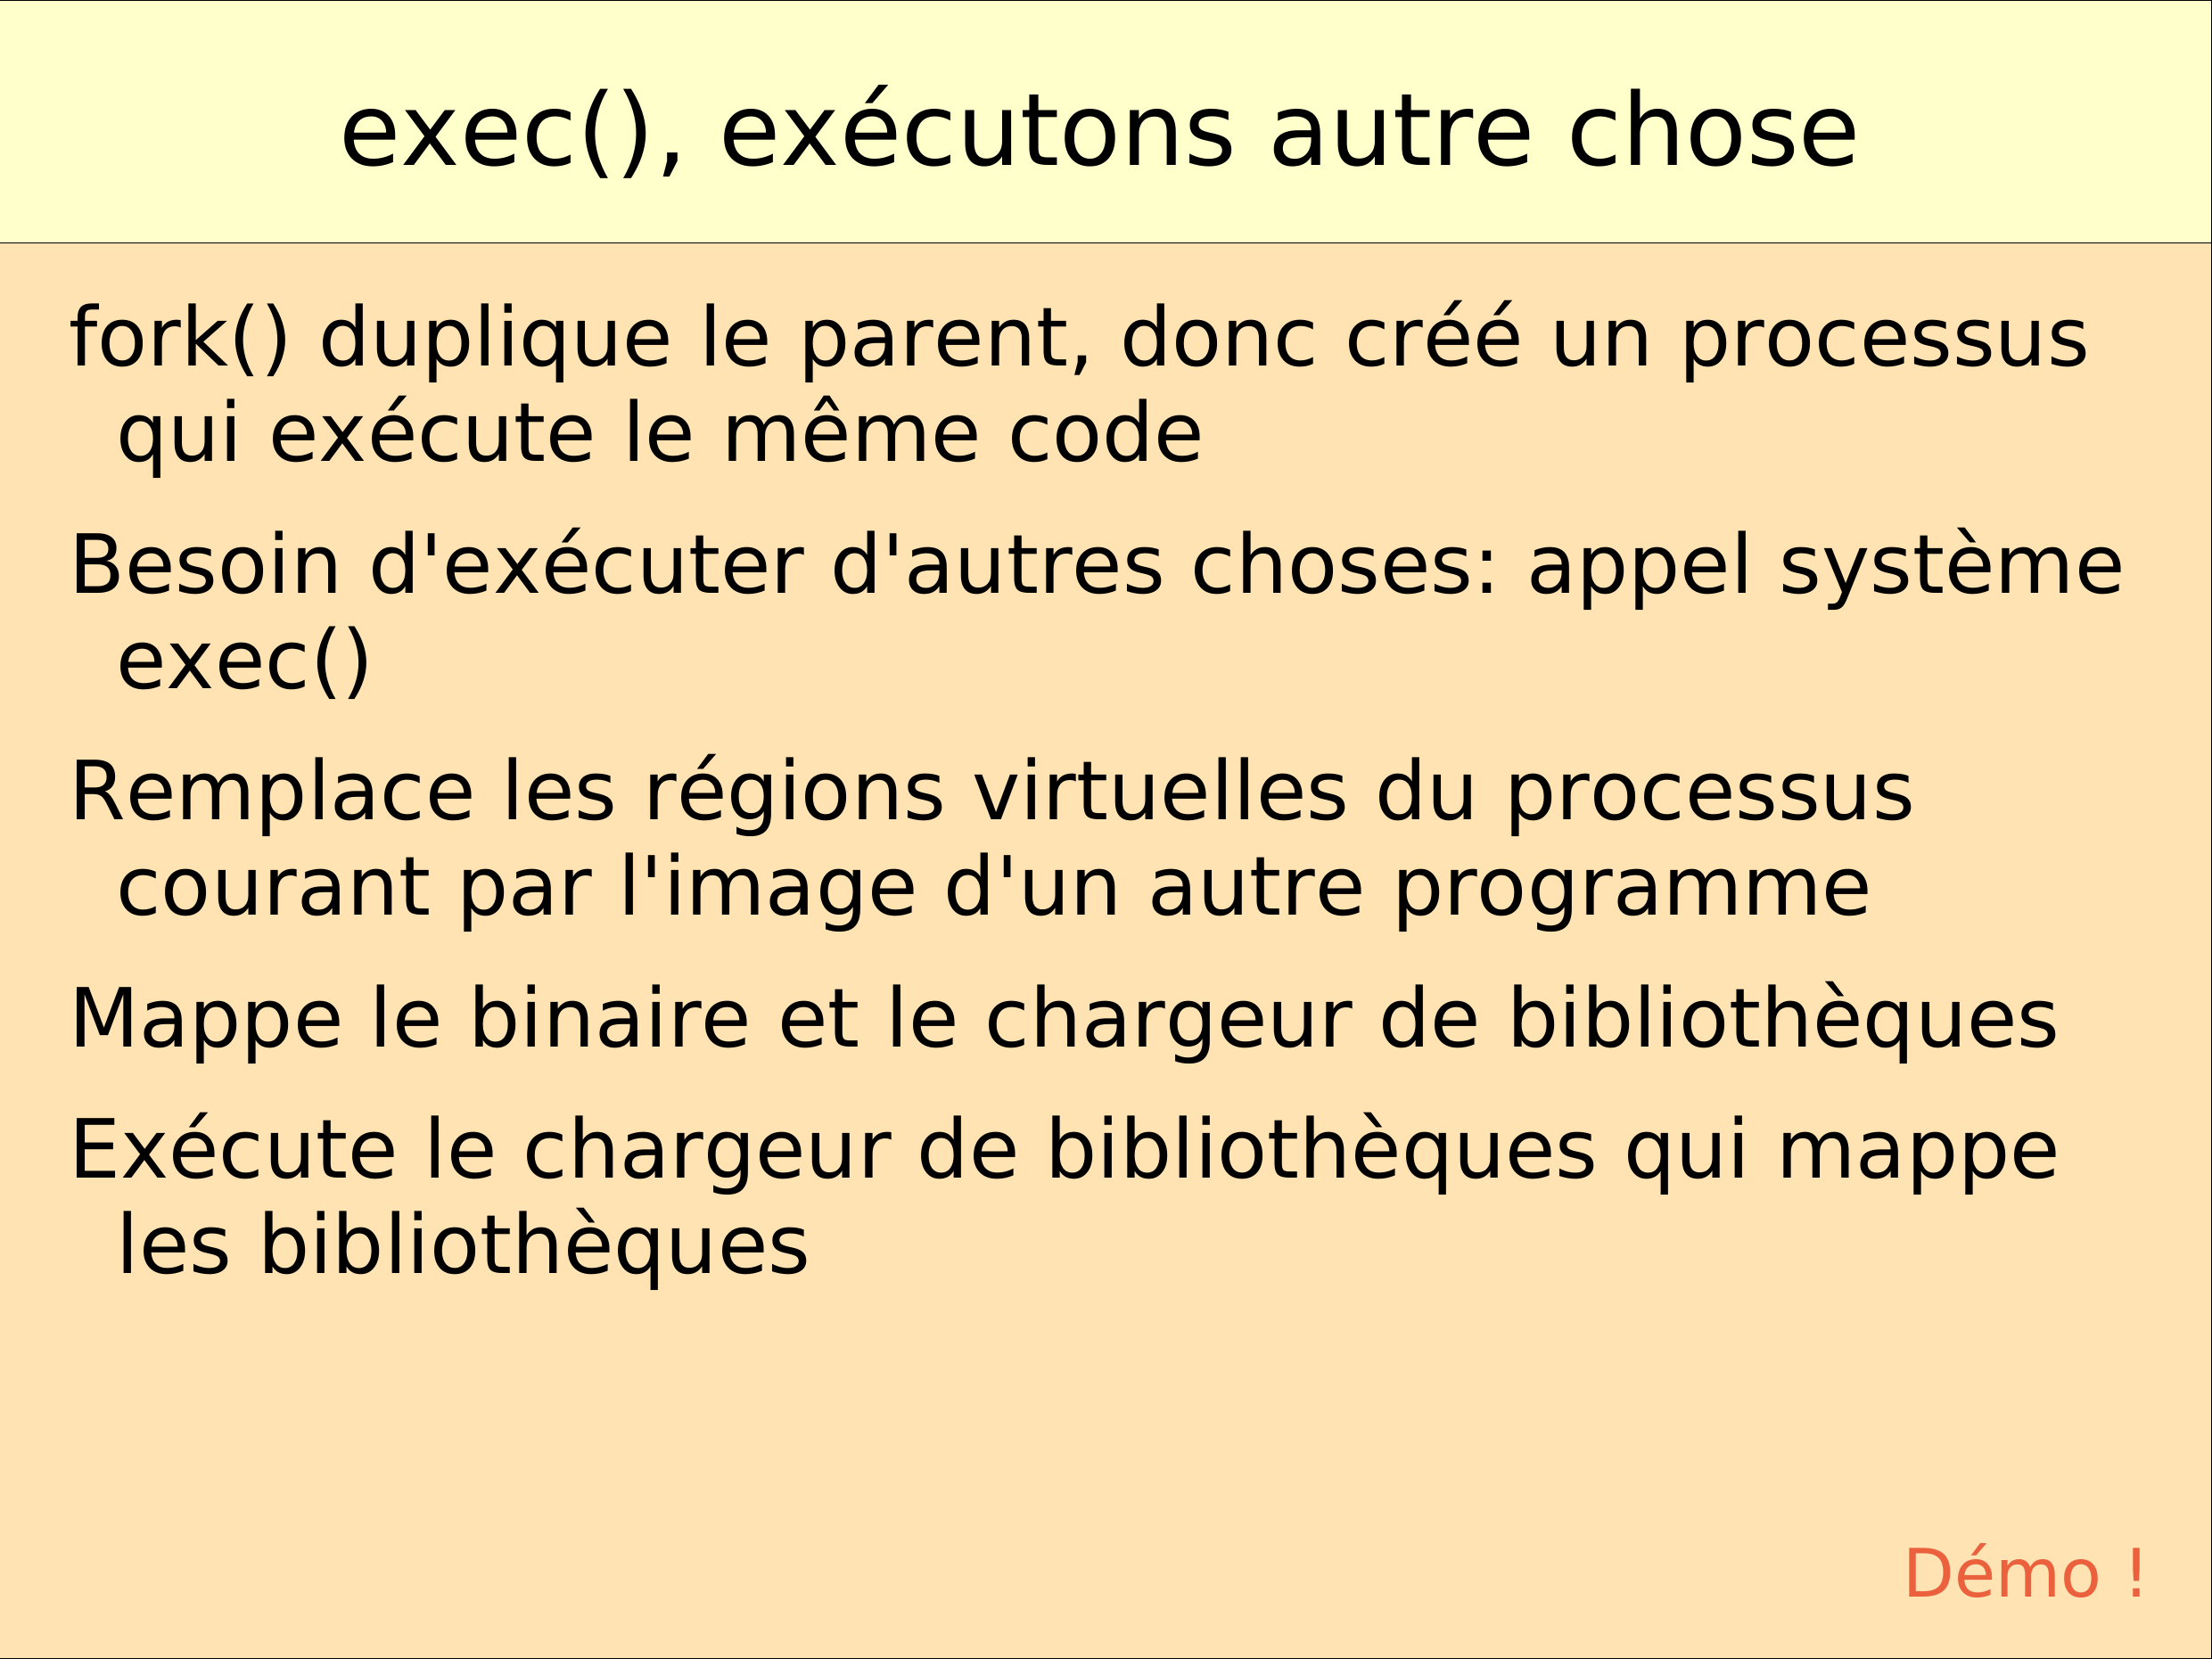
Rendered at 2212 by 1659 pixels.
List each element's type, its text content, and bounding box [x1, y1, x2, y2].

title exec(), exécutons autre chose [153, 51, 2048, 211]
text_box Démo ! [1889, 1528, 2175, 1626]
list fork() duplique le parent, donc créé un processus qui exécute le même code Besoin d'exécuter d'autres choses: appel système exec() Remplace les régions virtuelles du processus courant par l'image d'un autre programme Mappe le binaire et le chargeur de bibliothèques Exécute le chargeur de bibliothèques qui mappe les bibliothèques [53, 290, 2157, 1612]
